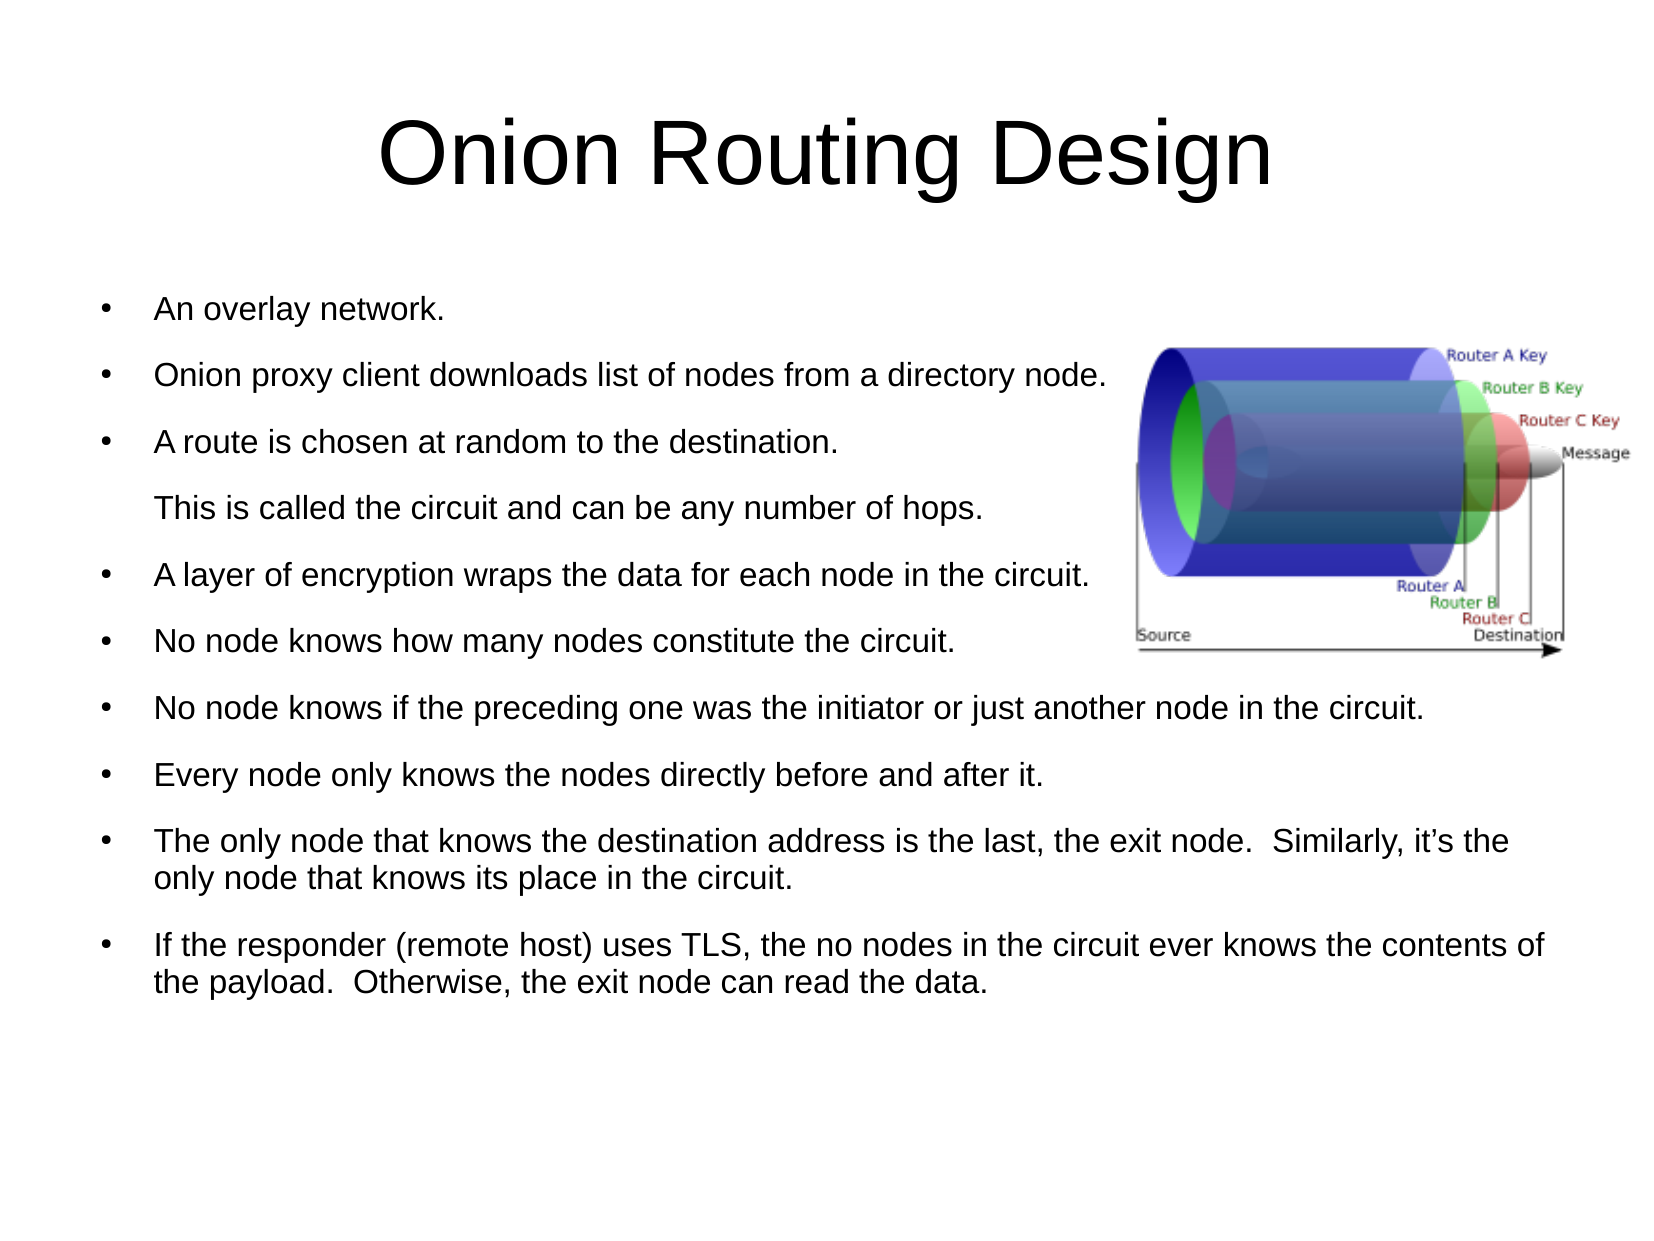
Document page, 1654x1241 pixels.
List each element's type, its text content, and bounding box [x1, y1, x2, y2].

title Onion Routing Design [82, 49, 1571, 257]
list An overlay network. Onion proxy client downloads list of nodes from a directory node. A route is chosen at random to the destination. This is called the circuit and can be any number of hops. A layer of encryption wraps the data for each node in the circuit. No node knows how many nodes constitute the circuit. No node knows if the preceding one was the initiator or just another node in the circuit. Every node only knows the nodes directly before and after it. The only node that knows the destination address is the last, the exit node. Similarly, it’s the only node that knows its place in the circuit. If the responder (remote host) uses TLS, the no nodes in the circuit ever knows the contents of the payload. Otherwise, the exit node can read the data. [82, 290, 1571, 1010]
picture [1106, 316, 1654, 691]
